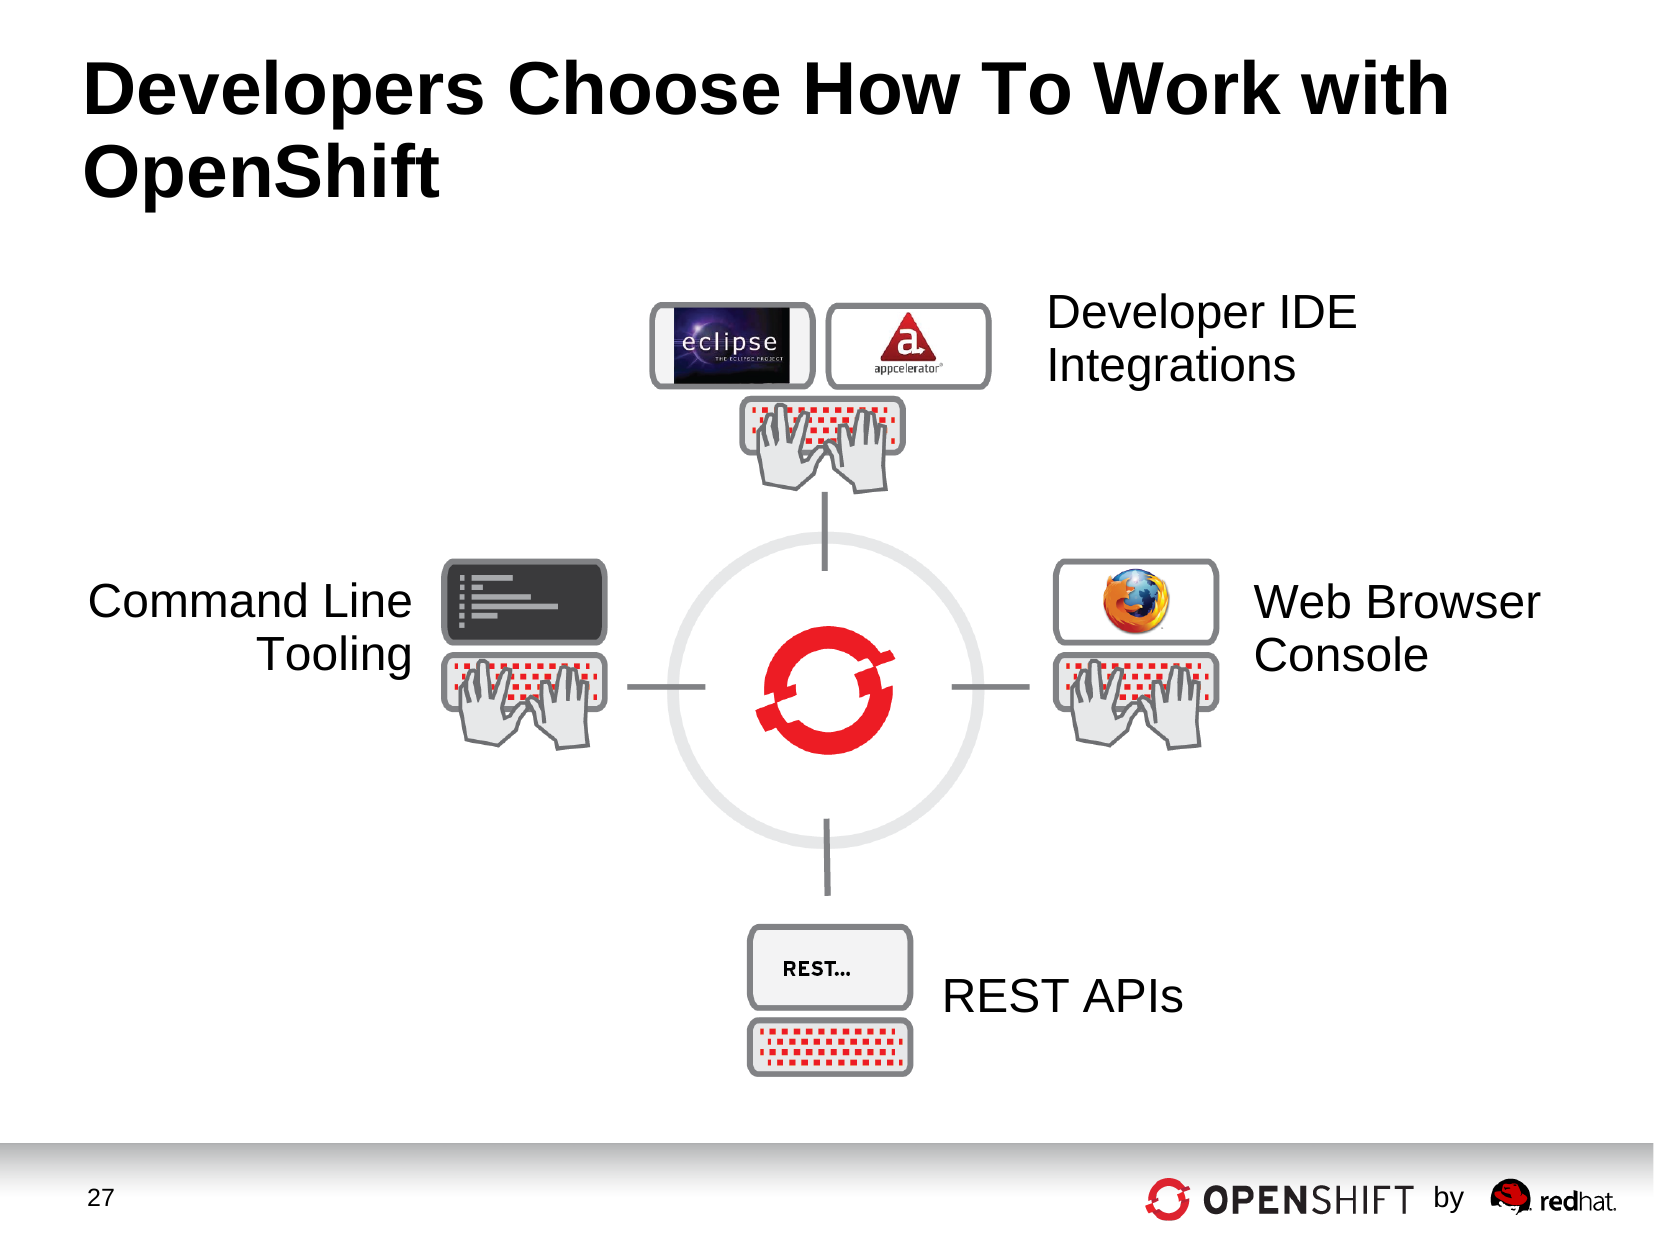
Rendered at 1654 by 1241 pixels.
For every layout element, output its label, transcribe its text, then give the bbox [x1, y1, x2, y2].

text_box Command Line Tooling [72, 567, 429, 689]
text_box Developer IDE Integrations [1031, 278, 1374, 401]
picture [0, 1143, 1654, 1241]
picture [441, 302, 1222, 1077]
text_box REST APIs [926, 962, 1200, 1031]
title Developers Choose How To Work with OpenShift [82, 37, 1571, 225]
text_box Web Browser Console [1238, 567, 1557, 690]
